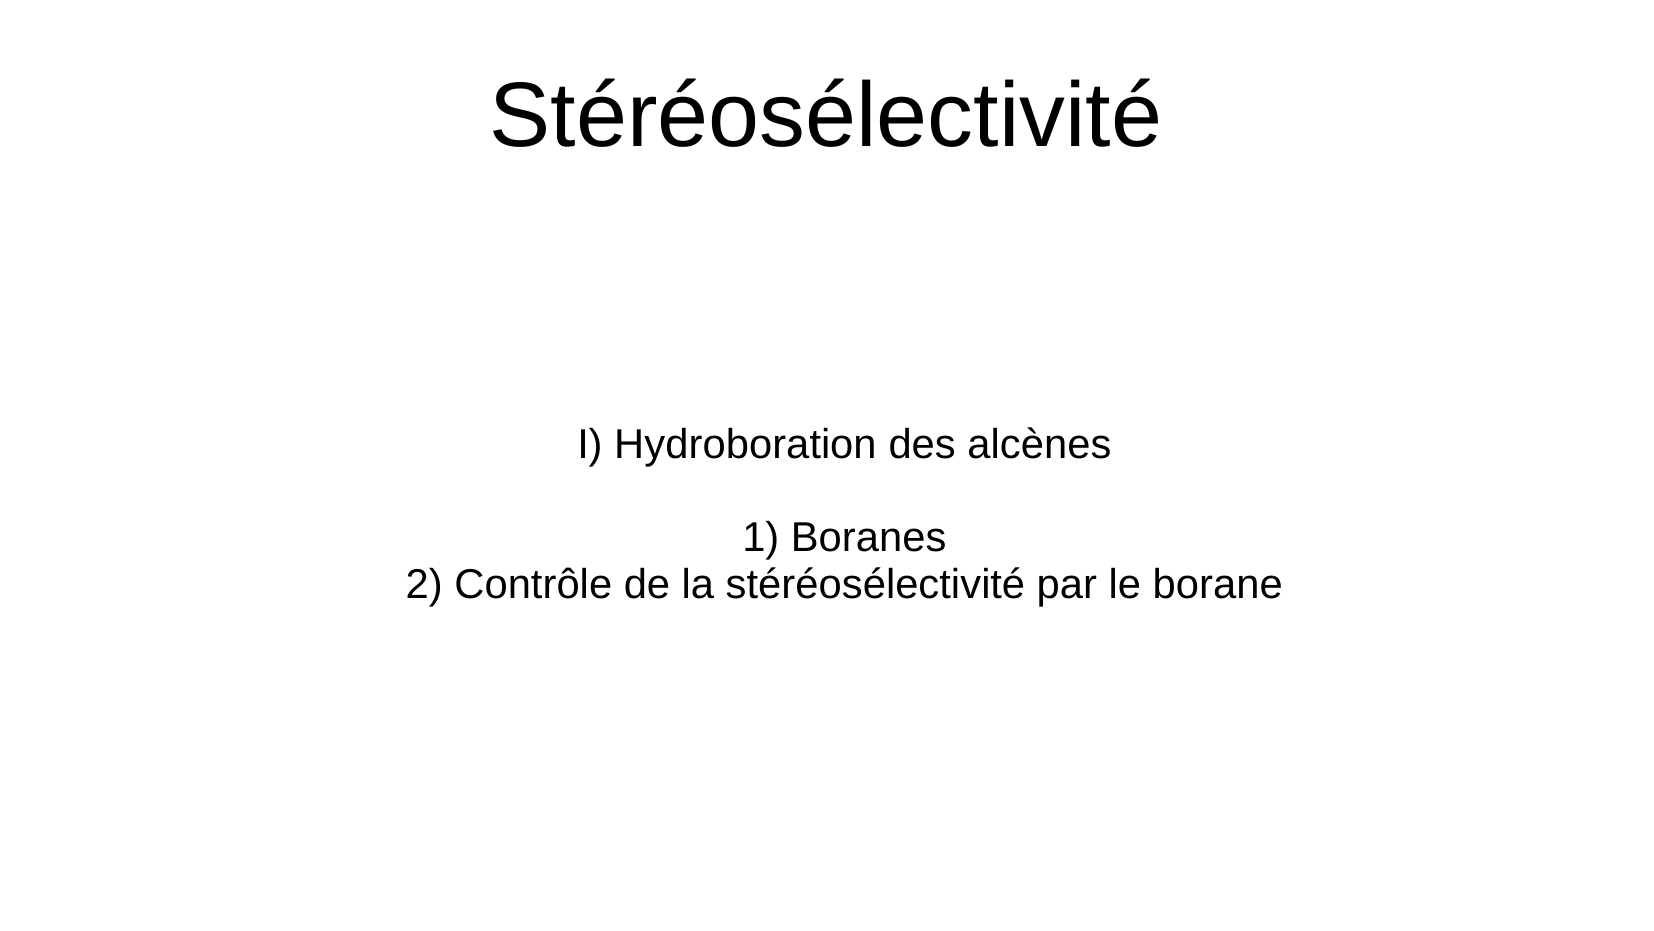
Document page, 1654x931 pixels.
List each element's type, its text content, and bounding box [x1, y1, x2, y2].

title Stéréosélectivité [82, 37, 1571, 193]
text_box I) Hydroboration des alcènes 1) Boranes 2) Contrôle de la stéréosélectivité par le borane [94, 275, 1595, 931]
